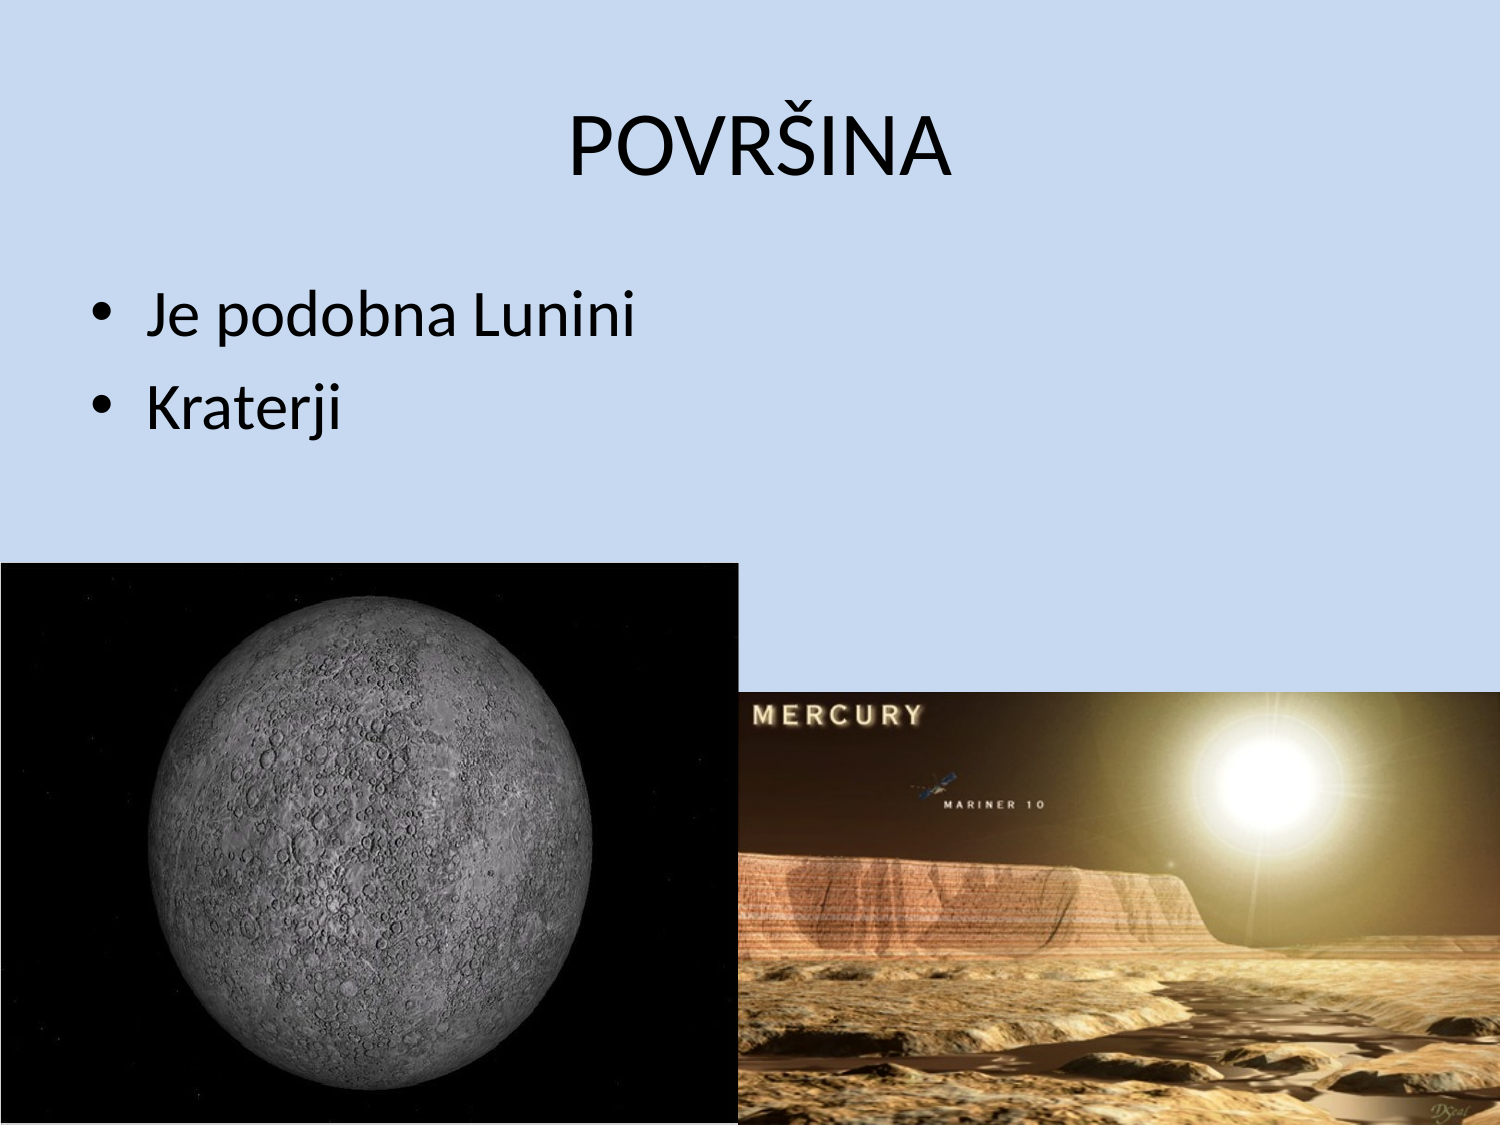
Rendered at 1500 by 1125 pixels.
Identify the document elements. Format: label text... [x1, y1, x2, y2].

list Je podobna Lunini Kraterji [75, 262, 1425, 692]
picture [0, 562, 1500, 1125]
title POVRŠINA [75, 45, 1425, 233]
